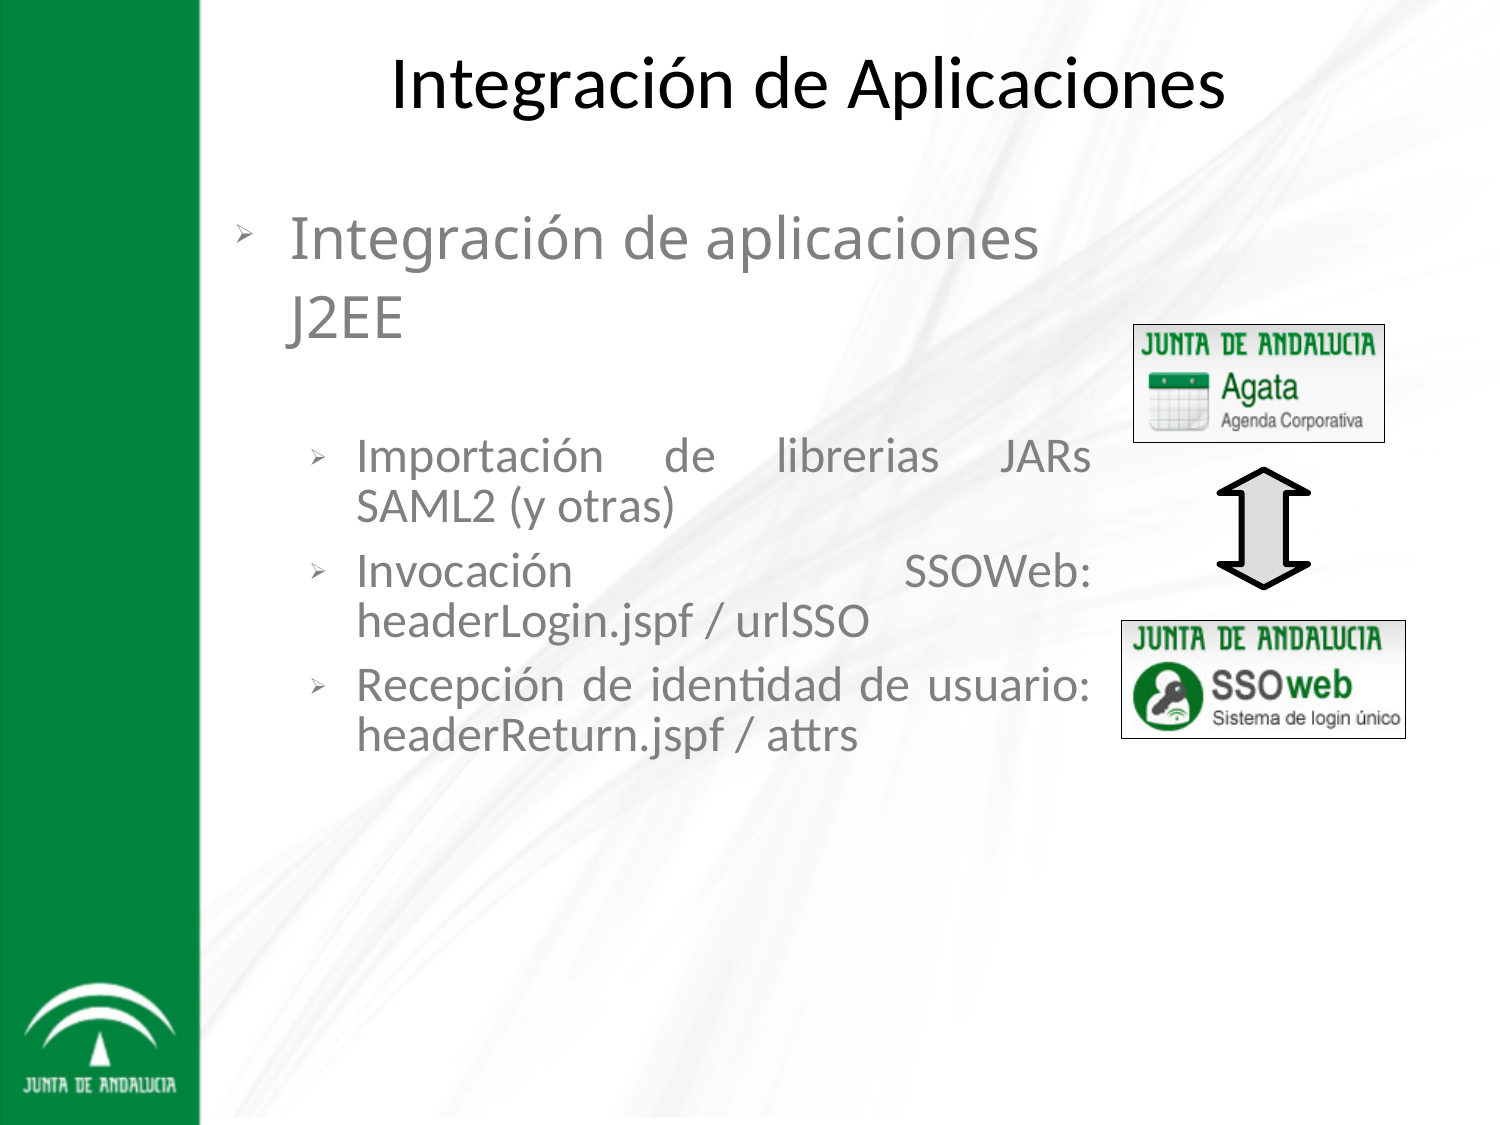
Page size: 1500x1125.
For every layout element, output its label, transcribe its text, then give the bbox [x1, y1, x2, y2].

picture [0, 0, 1500, 1125]
list Integración de aplicaciones J2EE Importación de librerias JARs SAML2 (y otras) Invocación SSOWeb: headerLogin.jspf / urlSSO Recepción de identidad de usuario: headerReturn.jspf / attrs [234, 197, 1093, 988]
title Integración de Aplicaciones [134, 9, 1485, 245]
text_box [1219, 469, 1309, 588]
